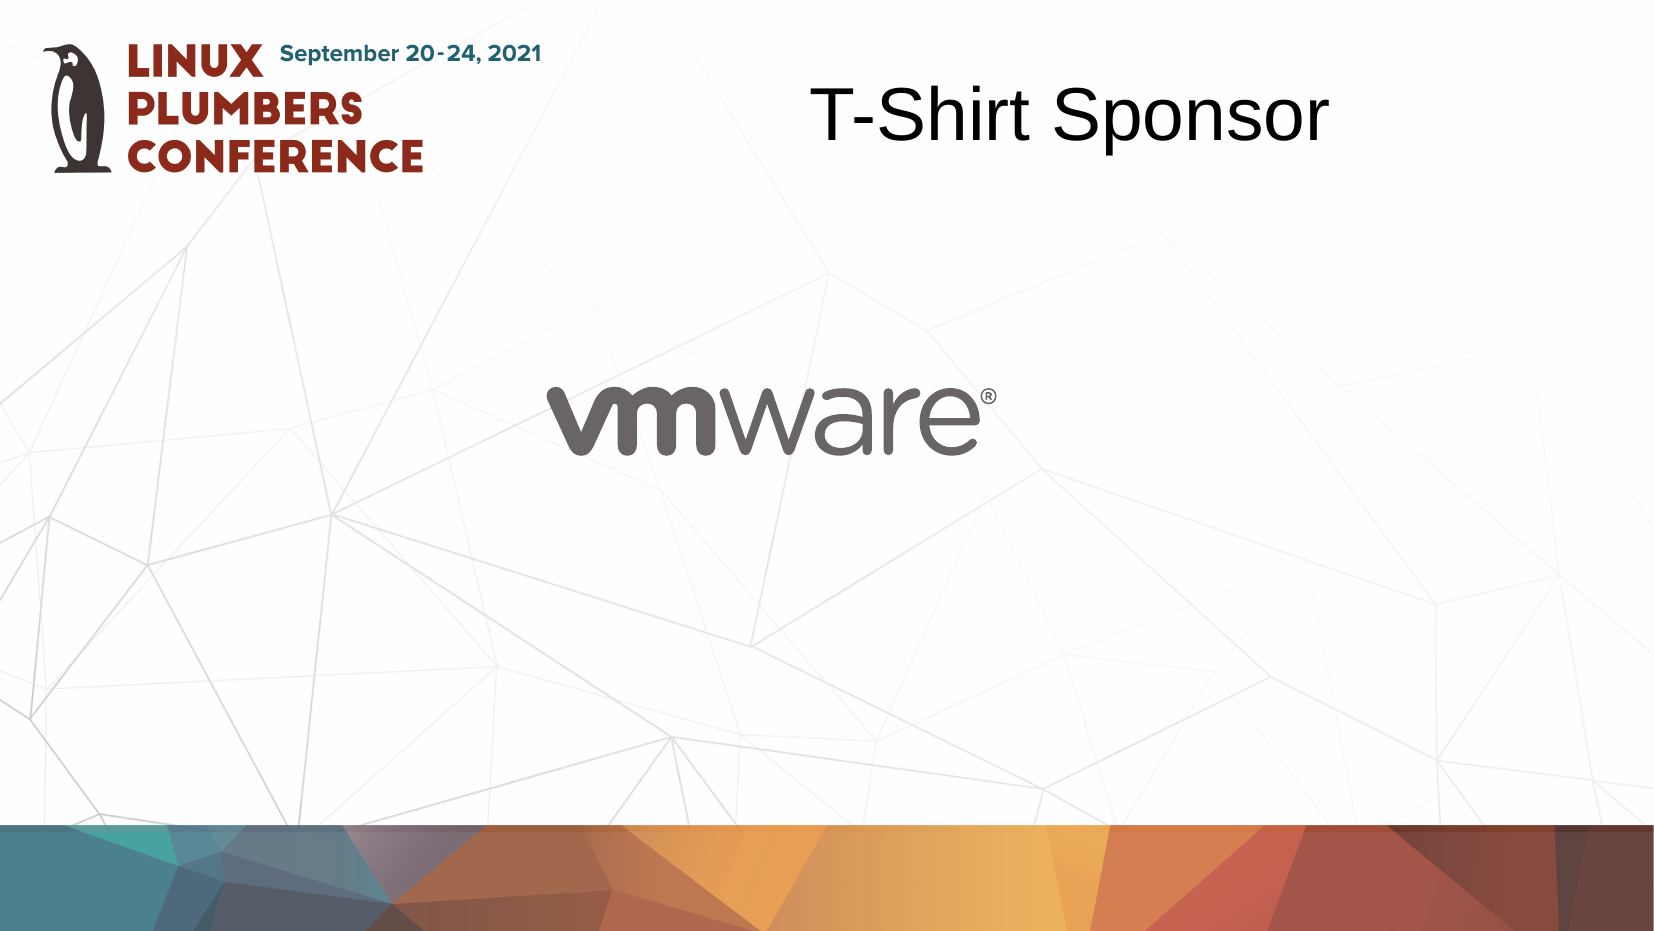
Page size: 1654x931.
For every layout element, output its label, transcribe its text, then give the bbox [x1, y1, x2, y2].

title T-Shirt Sponsor [570, 37, 1571, 193]
picture [0, 1, 1654, 931]
